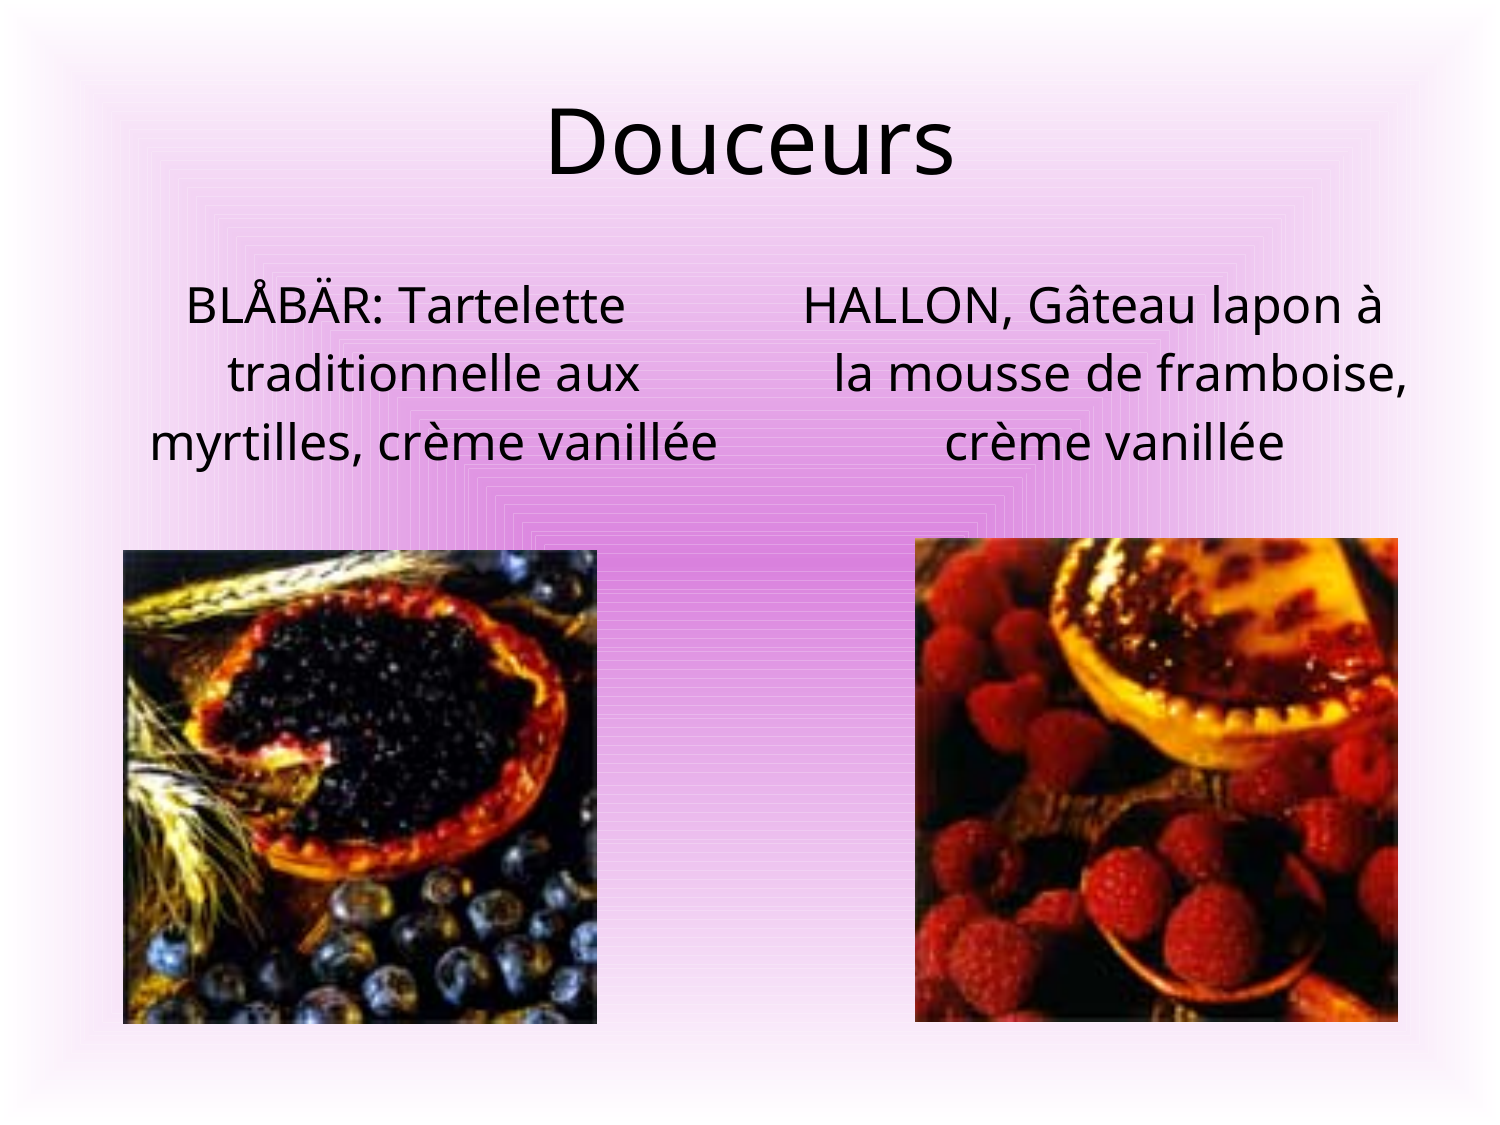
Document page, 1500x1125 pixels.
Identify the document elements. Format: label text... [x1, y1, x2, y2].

picture [123, 550, 597, 1024]
list BLÅBÄR: Tartelette traditionnelle aux myrtilles, crème vanillée [75, 262, 738, 622]
list HALLON, Gâteau lapon à la mousse de framboise, crème vanillée [762, 262, 1426, 1006]
picture [915, 538, 1398, 1022]
title Douceurs [75, 45, 1426, 233]
